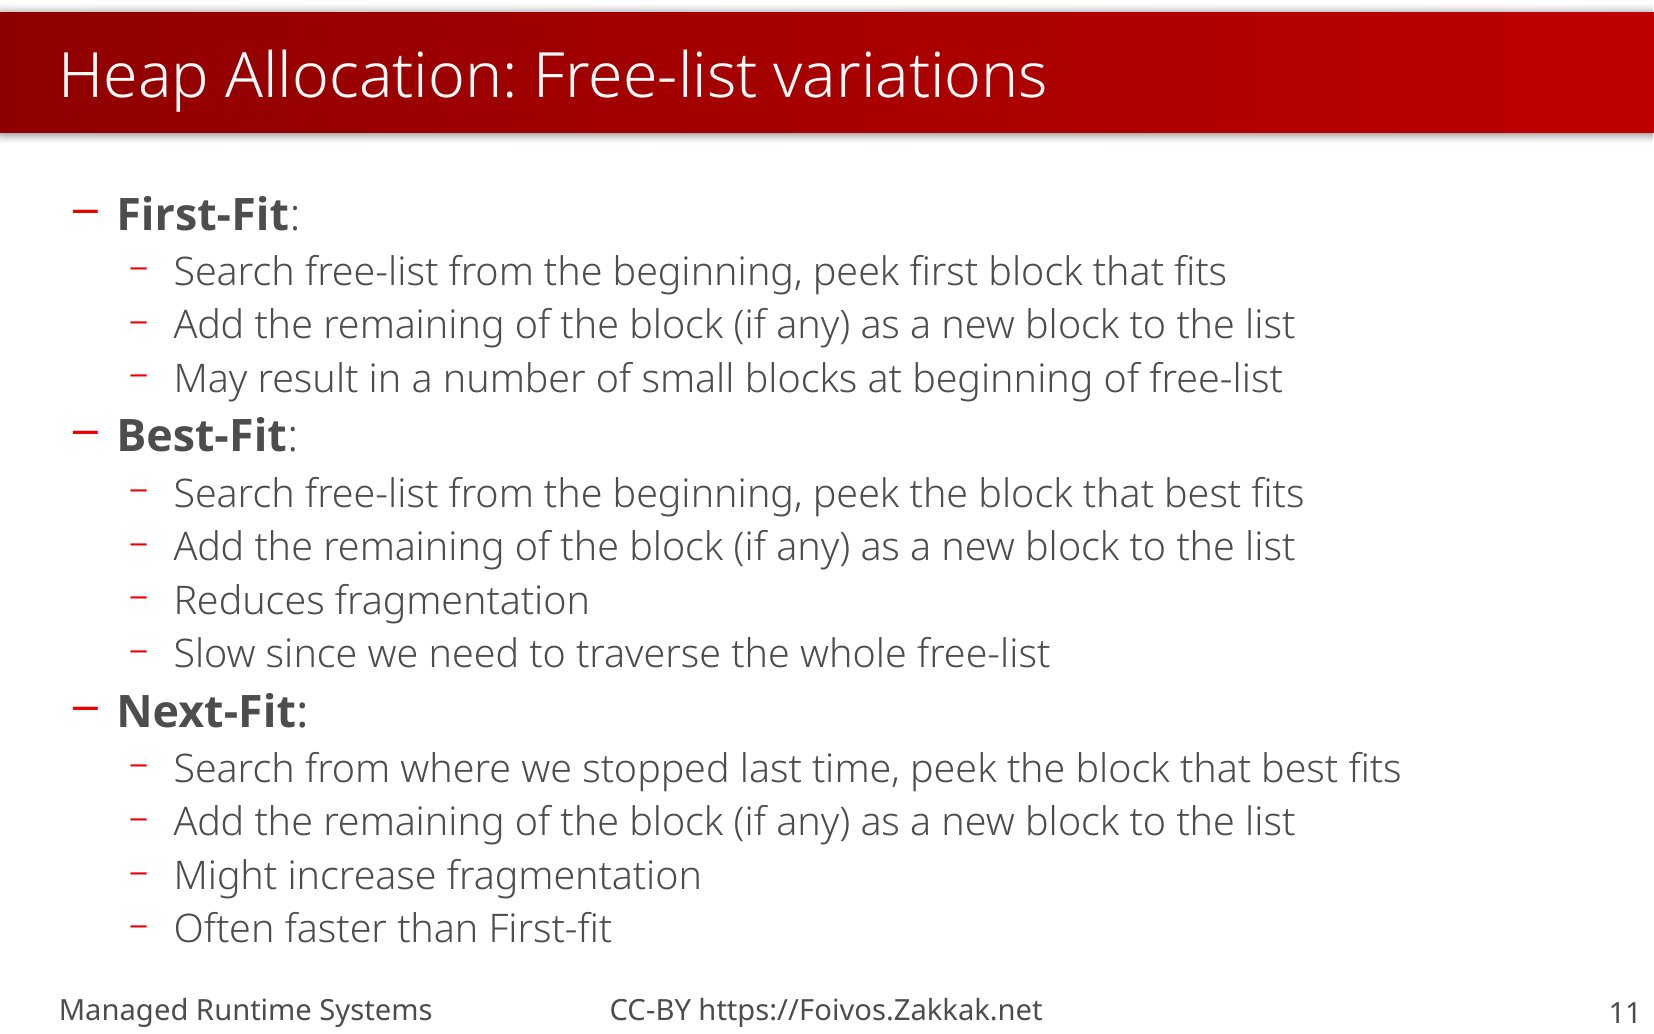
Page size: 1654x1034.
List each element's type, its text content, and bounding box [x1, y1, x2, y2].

list First-Fit: Search free-list from the beginning, peek first block that fits Add the remaining of the block (if any) as a new block to the list May result in a number of small blocks at beginning of free-list Best-Fit: Search free-list from the beginning, peek the block that best fits Add the remaining of the block (if any) as a new block to the list Reduces fragmentation Slow since we need to traverse the whole free-list Next-Fit: Search from where we stopped last time, peek the block that best fits Add the remaining of the block (if any) as a new block to the list Might increase fragmentation Often faster than First-fit [58, 176, 1594, 960]
title Heap Allocation: Free-list variations [58, 7, 1329, 139]
